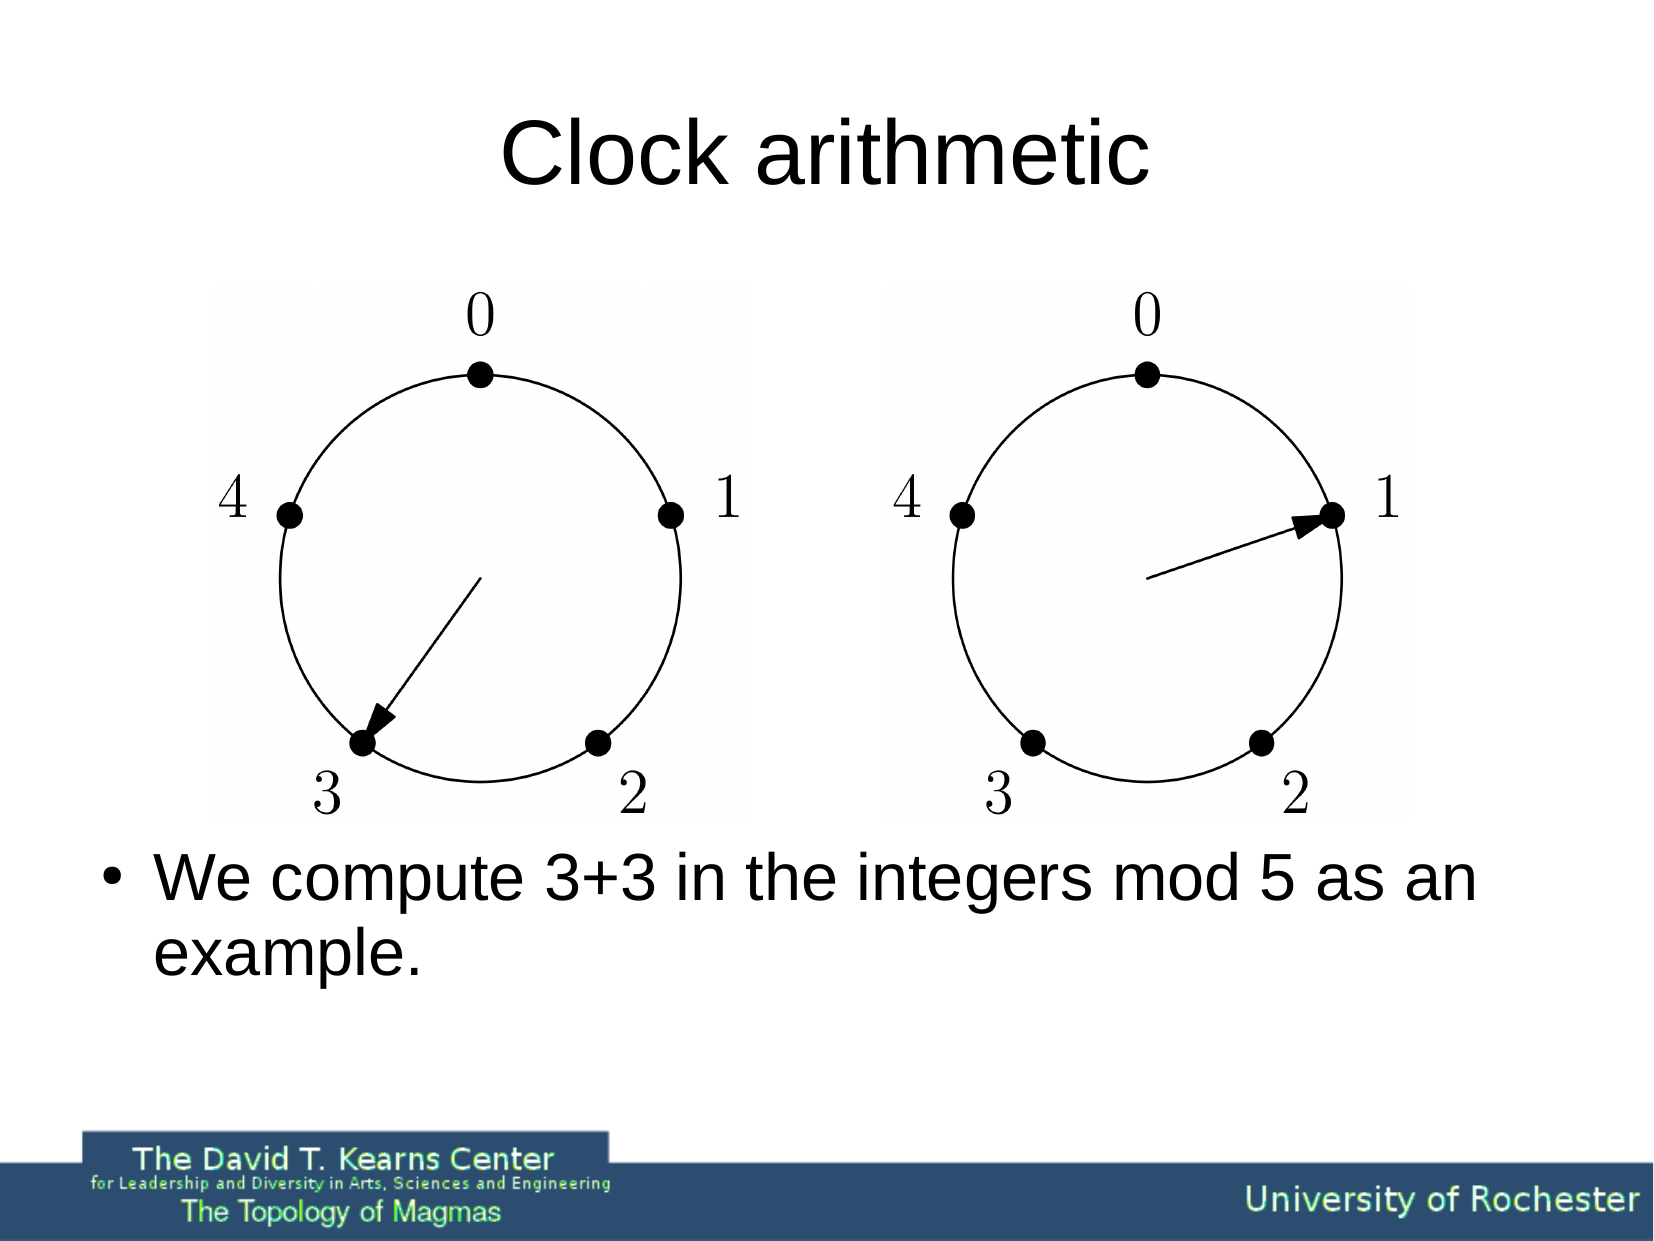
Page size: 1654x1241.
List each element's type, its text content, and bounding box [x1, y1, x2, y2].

title Clock arithmetic [82, 49, 1571, 257]
picture [0, 0, 1654, 1241]
list We compute 3+3 in the integers mod 5 as an example. [82, 840, 1571, 1010]
